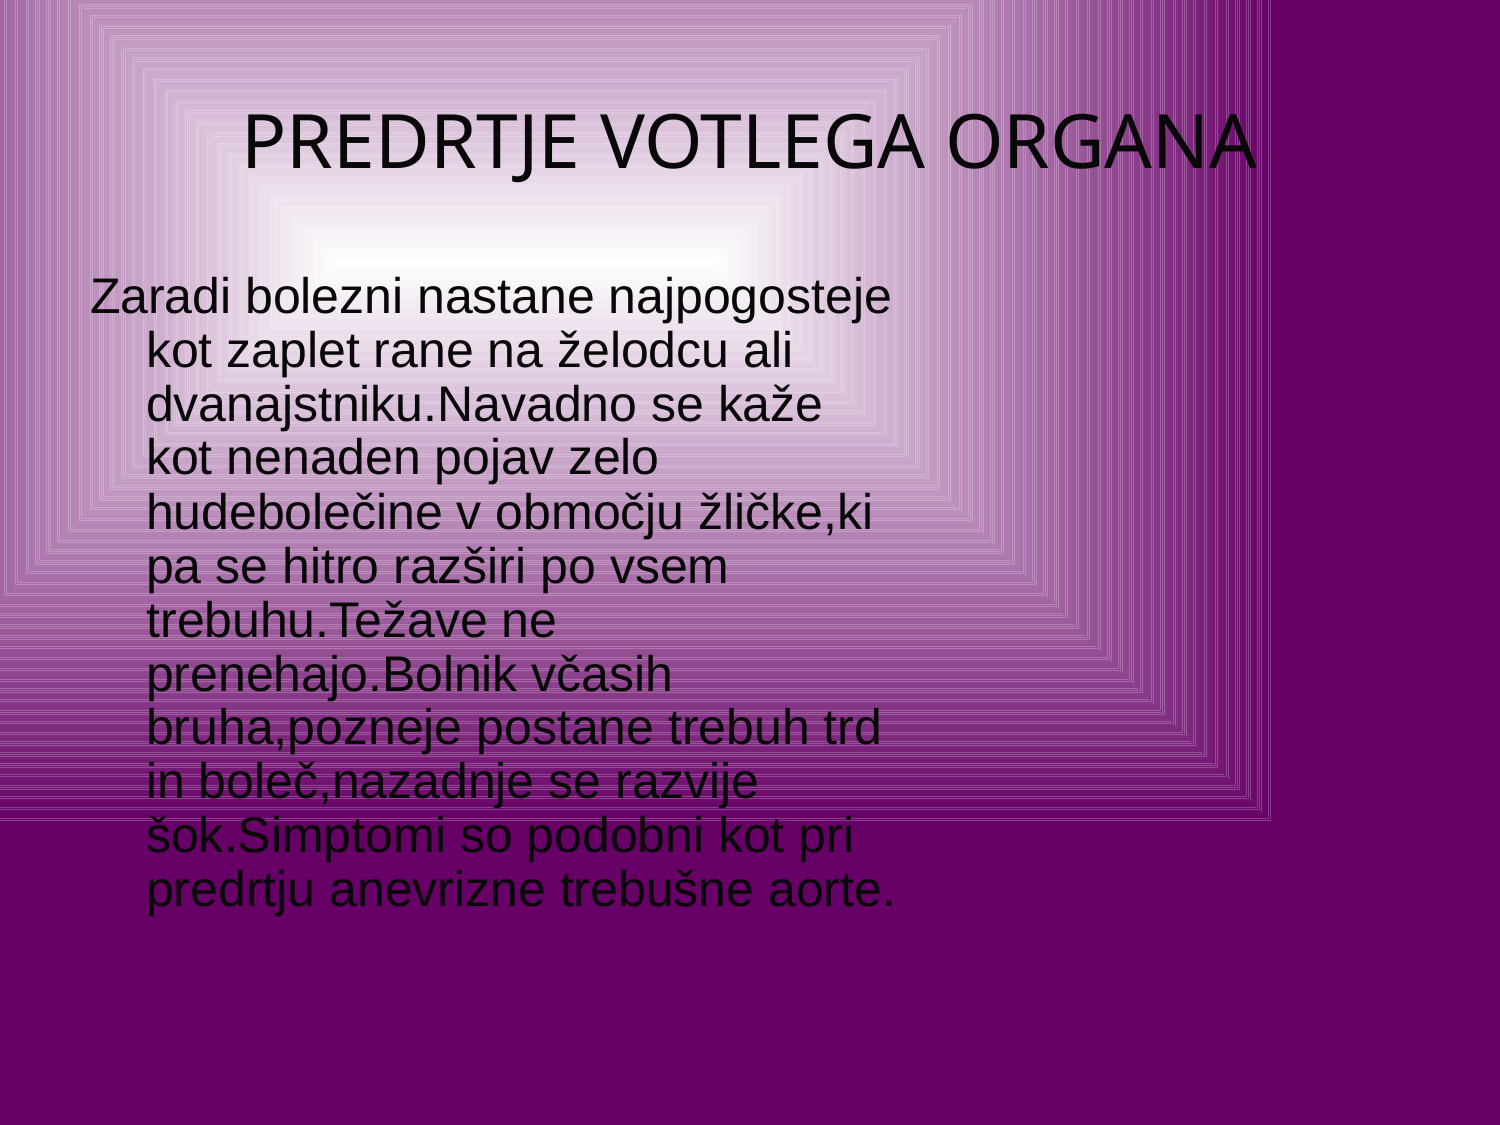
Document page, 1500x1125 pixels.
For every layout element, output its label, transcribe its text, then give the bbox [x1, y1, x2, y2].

title PREDRTJE VOTLEGA ORGANA [75, 45, 1425, 233]
list Zaradi bolezni nastane najpogosteje kot zaplet rane na želodcu ali dvanajstniku.Navadno se kaže kot nenaden pojav zelo hudebolečine v območju žličke,ki pa se hitro razširi po vsem trebuhu.Težave ne prenehajo.Bolnik včasih bruha,pozneje postane trebuh trd in boleč,nazadnje se razvije šok.Simptomi so podobni kot pri predrtju anevrizne trebušne aorte. [75, 262, 916, 1005]
